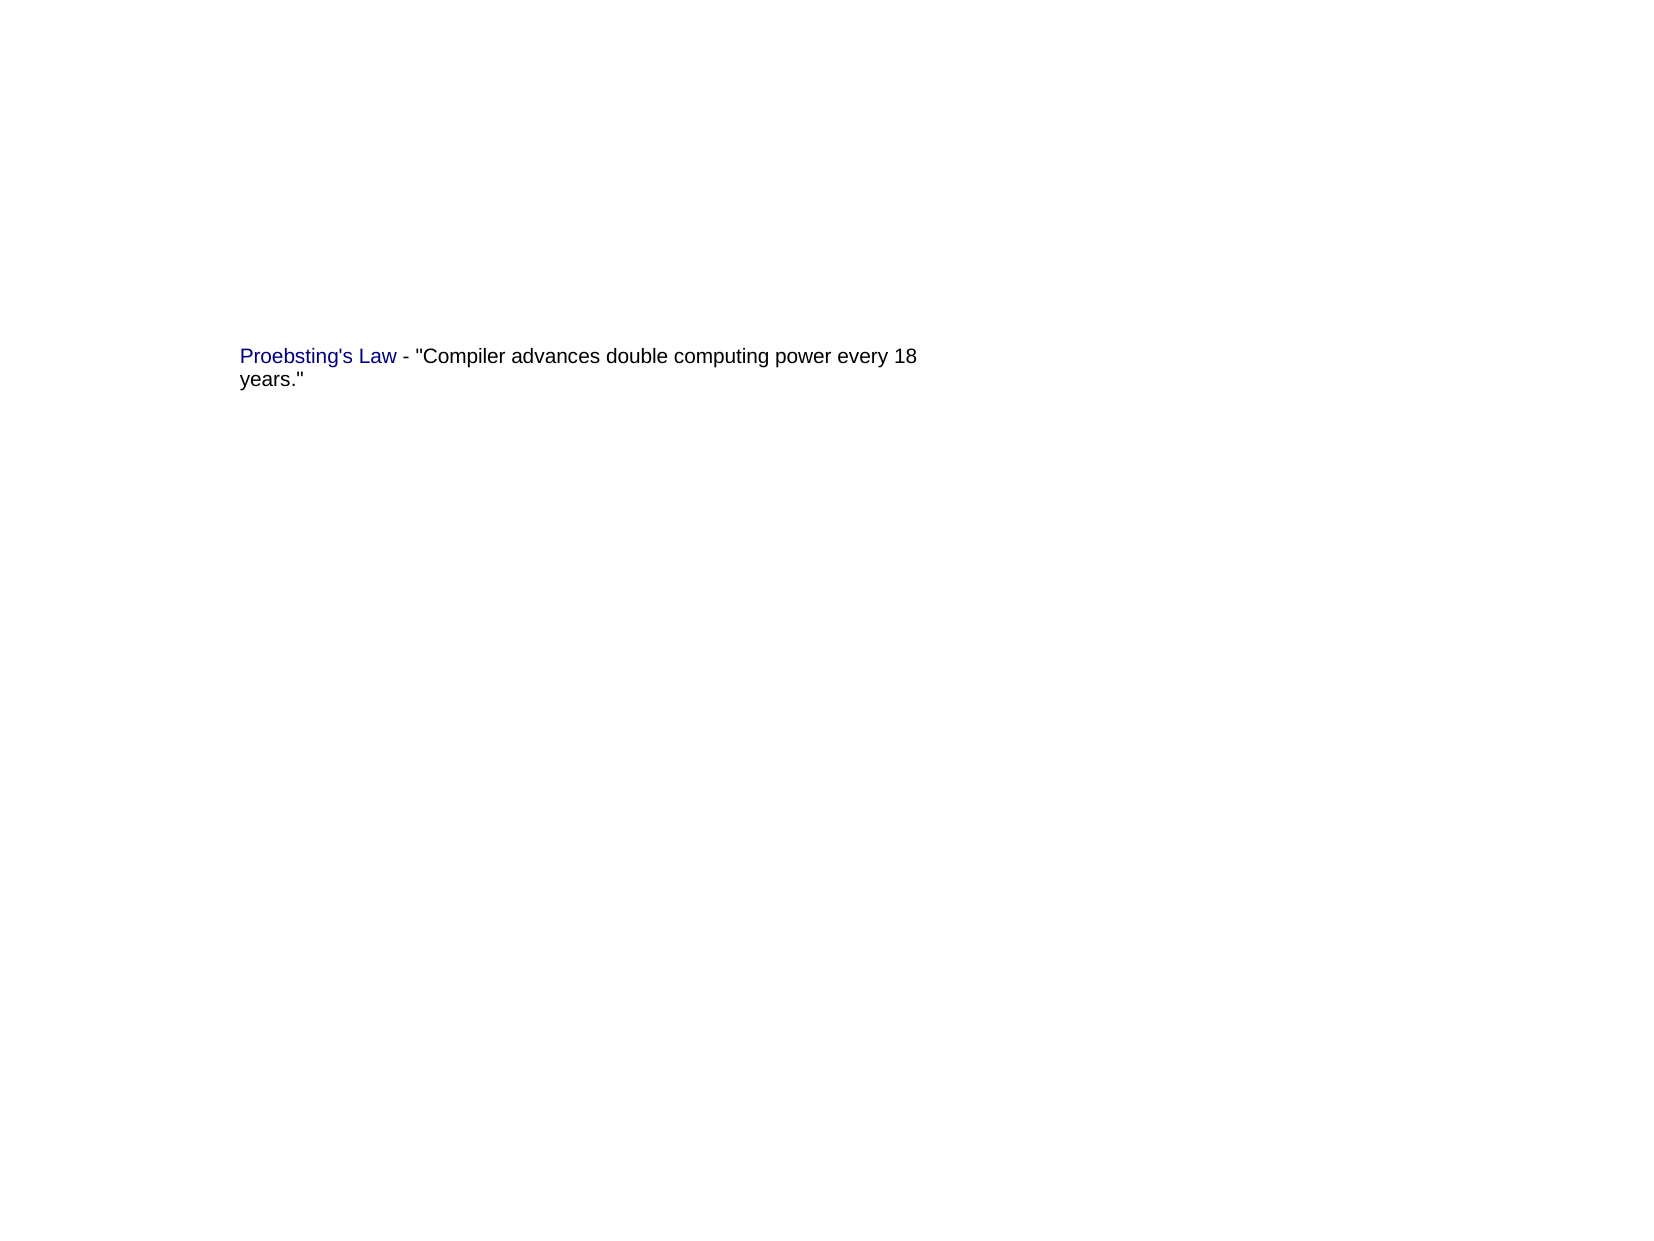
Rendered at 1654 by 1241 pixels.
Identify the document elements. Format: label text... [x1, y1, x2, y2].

text_box Proebsting's Law - "Compiler advances double computing power every 18 years." [225, 337, 1001, 399]
